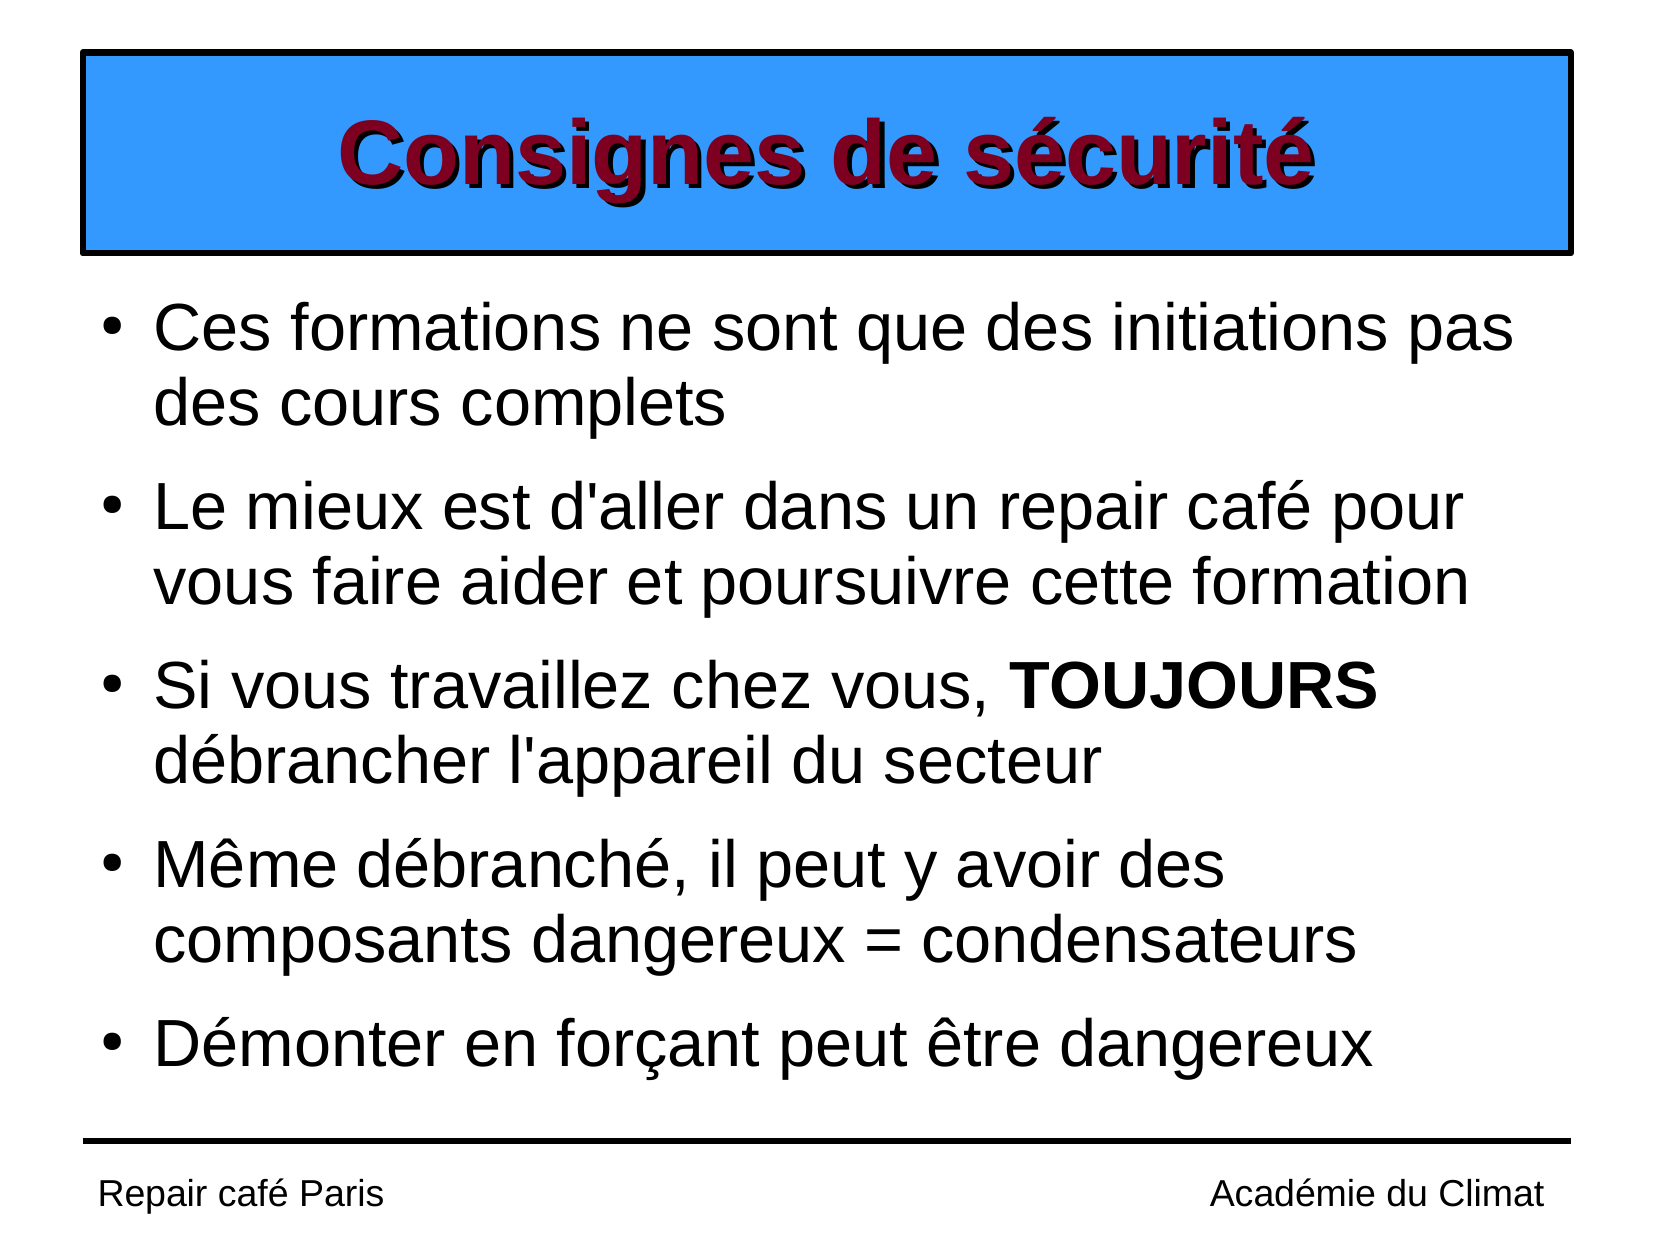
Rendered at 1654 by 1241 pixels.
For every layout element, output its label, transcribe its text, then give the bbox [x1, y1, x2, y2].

title Consignes de sécurité [82, 52, 1571, 254]
text_box Repair café Paris Académie du Climat [82, 1164, 1571, 1222]
list Ces formations ne sont que des initiations pas des cours complets Le mieux est d'aller dans un repair café pour vous faire aider et poursuivre cette formation Si vous travaillez chez vous, TOUJOURS débrancher l'appareil du secteur Même débranché, il peut y avoir des composants dangereux = condensateurs Démonter en forçant peut être dangereux [82, 290, 1571, 1082]
